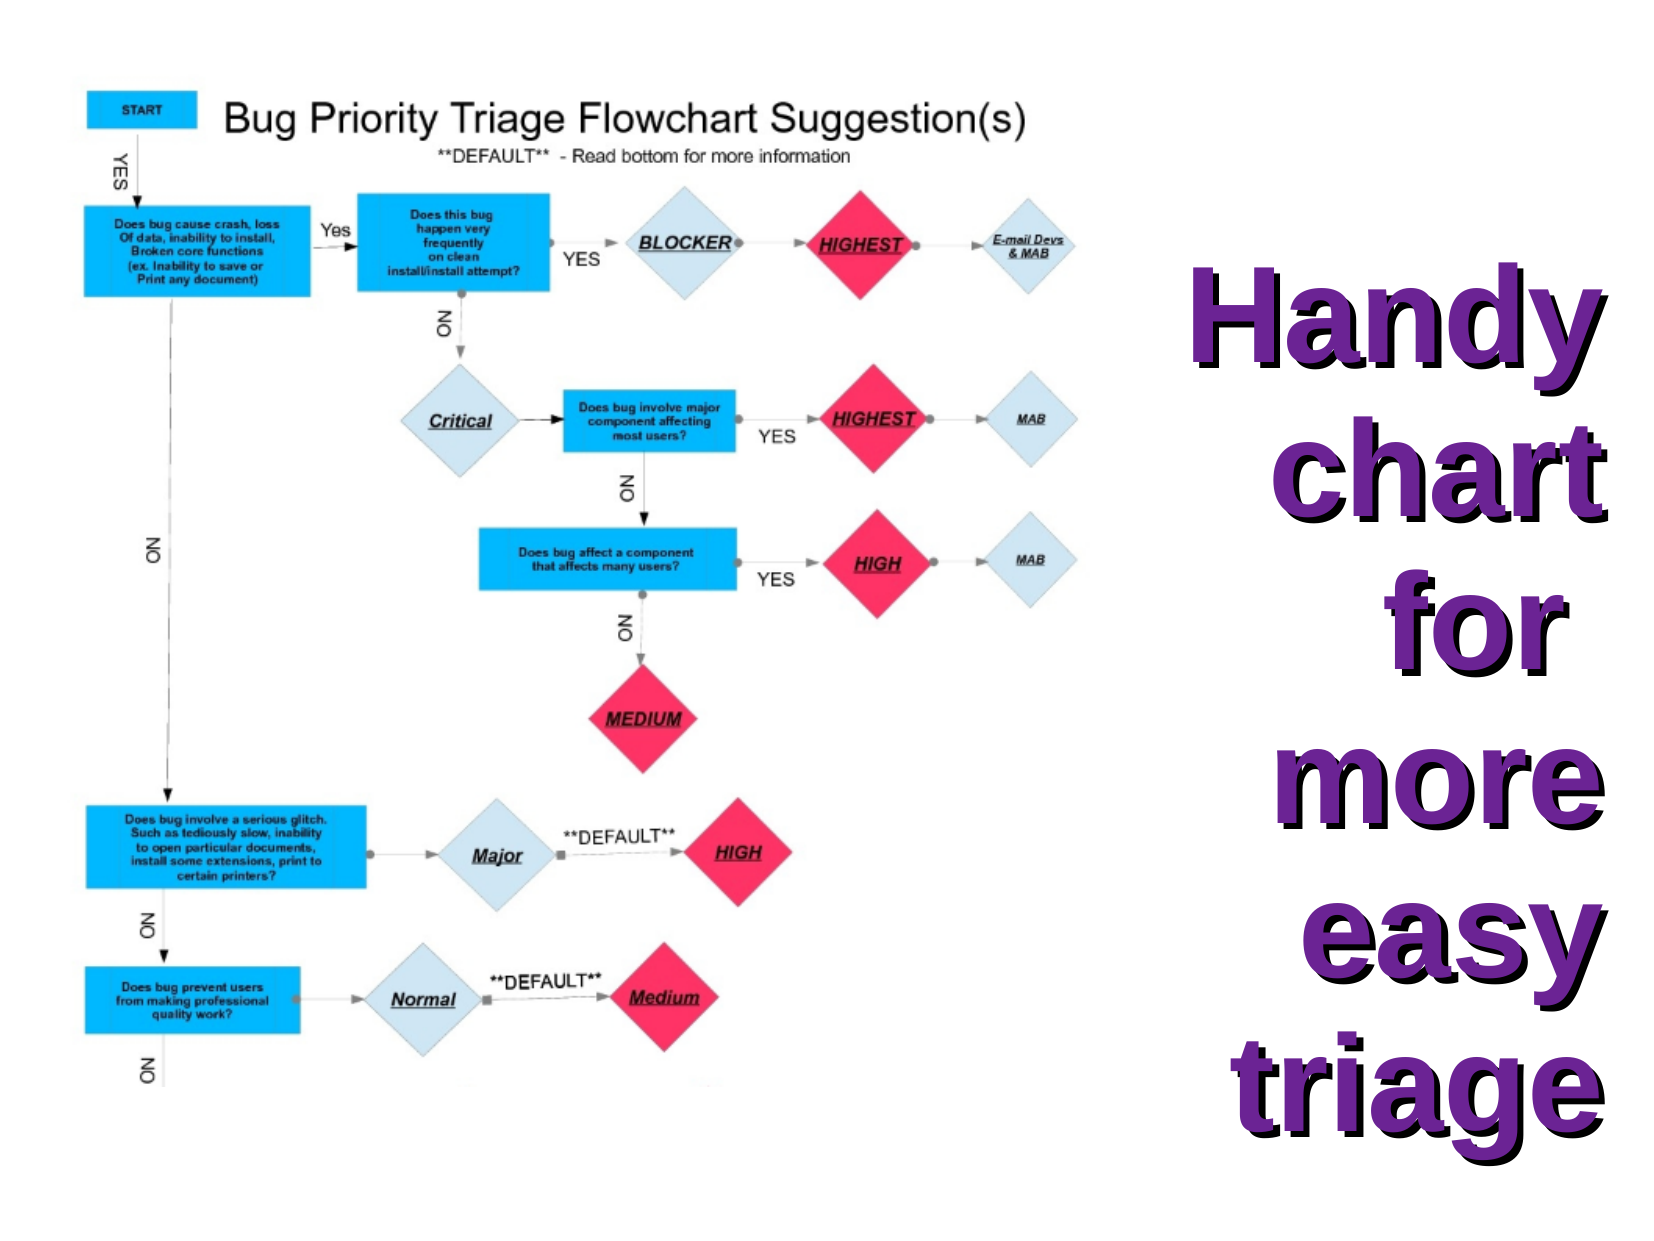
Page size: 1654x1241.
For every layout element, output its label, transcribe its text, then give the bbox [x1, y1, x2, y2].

picture [59, 66, 1100, 1087]
text_box Handy chart for more easy triage [1169, 230, 1620, 1168]
